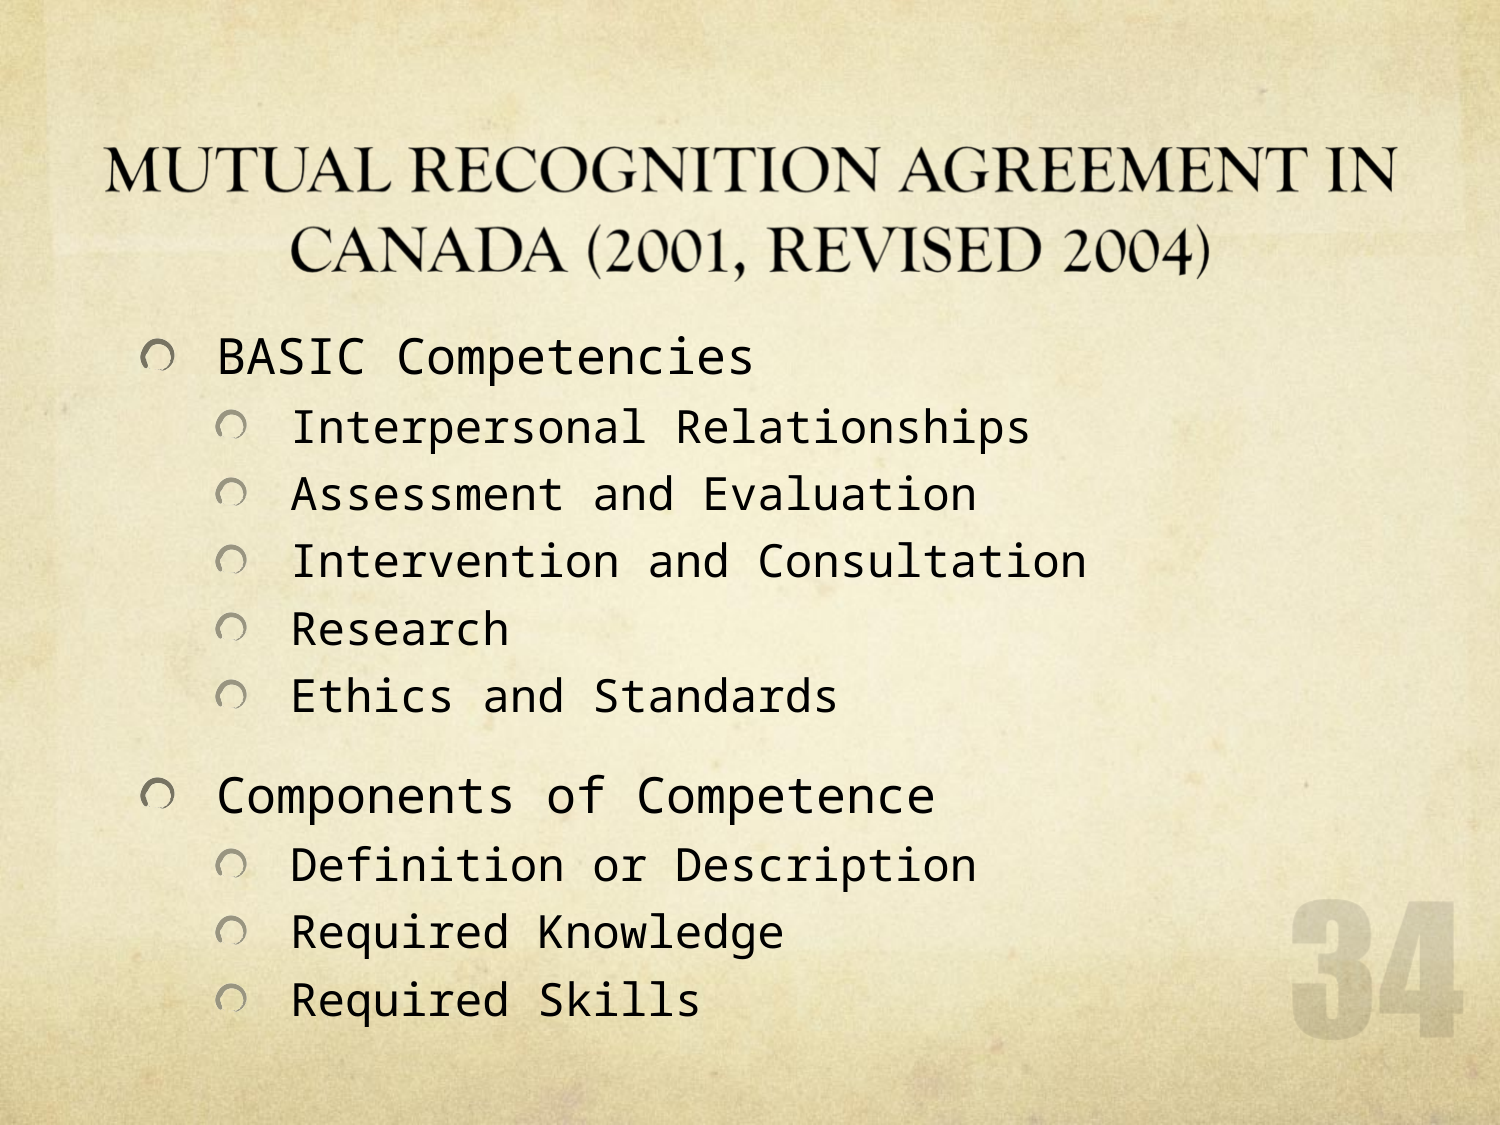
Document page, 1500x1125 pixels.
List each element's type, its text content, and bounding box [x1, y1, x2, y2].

list BASIC Competencies Interpersonal Relationships Assessment and Evaluation Intervention and Consultation Research Ethics and Standards Components of Competence Definition or Description Required Knowledge Required Skills [125, 317, 1476, 1125]
text_box [75, 111, 1426, 301]
picture [0, 0, 1500, 1125]
